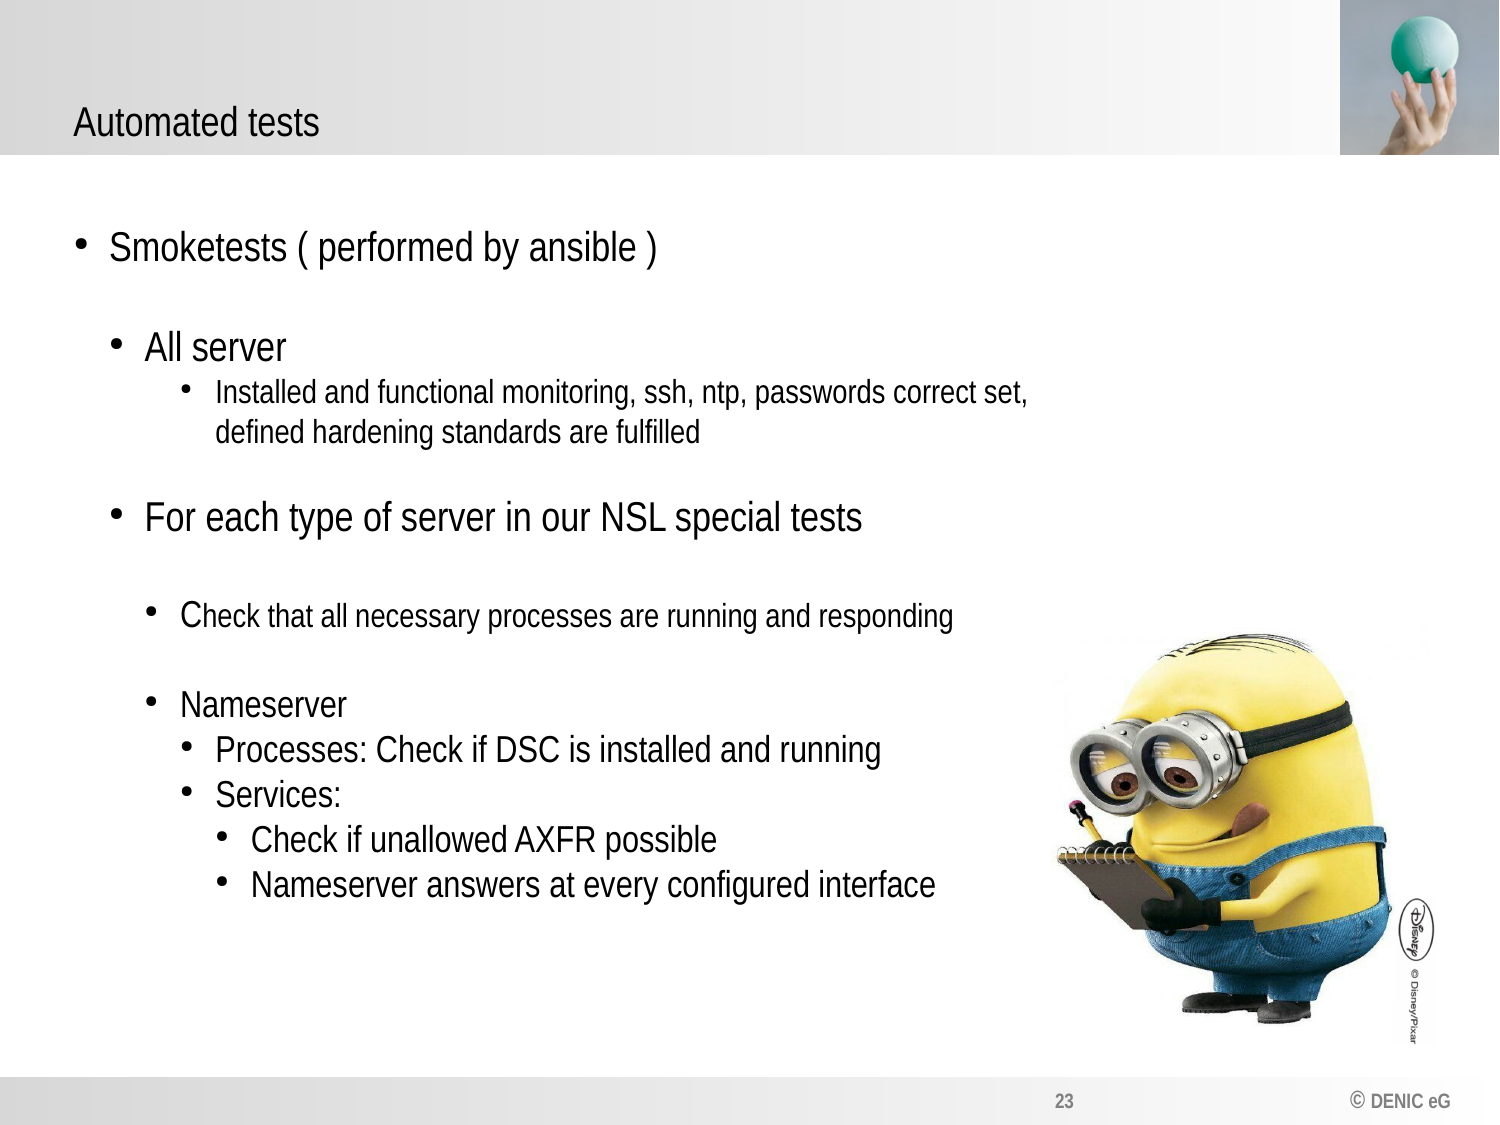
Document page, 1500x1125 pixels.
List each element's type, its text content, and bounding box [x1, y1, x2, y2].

text_box <Nummer> © DENIC eG [79, 1083, 1452, 1122]
text_box Smoketests ( performed by ansible ) All server Installed and functional monitoring, ssh, ntp, passwords correct set, defined hardening standards are fulfilled For each type of server in our NSL special tests Check that all necessary processes are running and responding Nameserver Processes: Check if DSC is installed and running Services: Check if unallowed AXFR possible Nameserver answers at every configured interface [58, 212, 1075, 276]
picture [1340, 0, 1499, 155]
picture [1051, 627, 1437, 1045]
text_box Automated tests [73, 75, 1350, 146]
